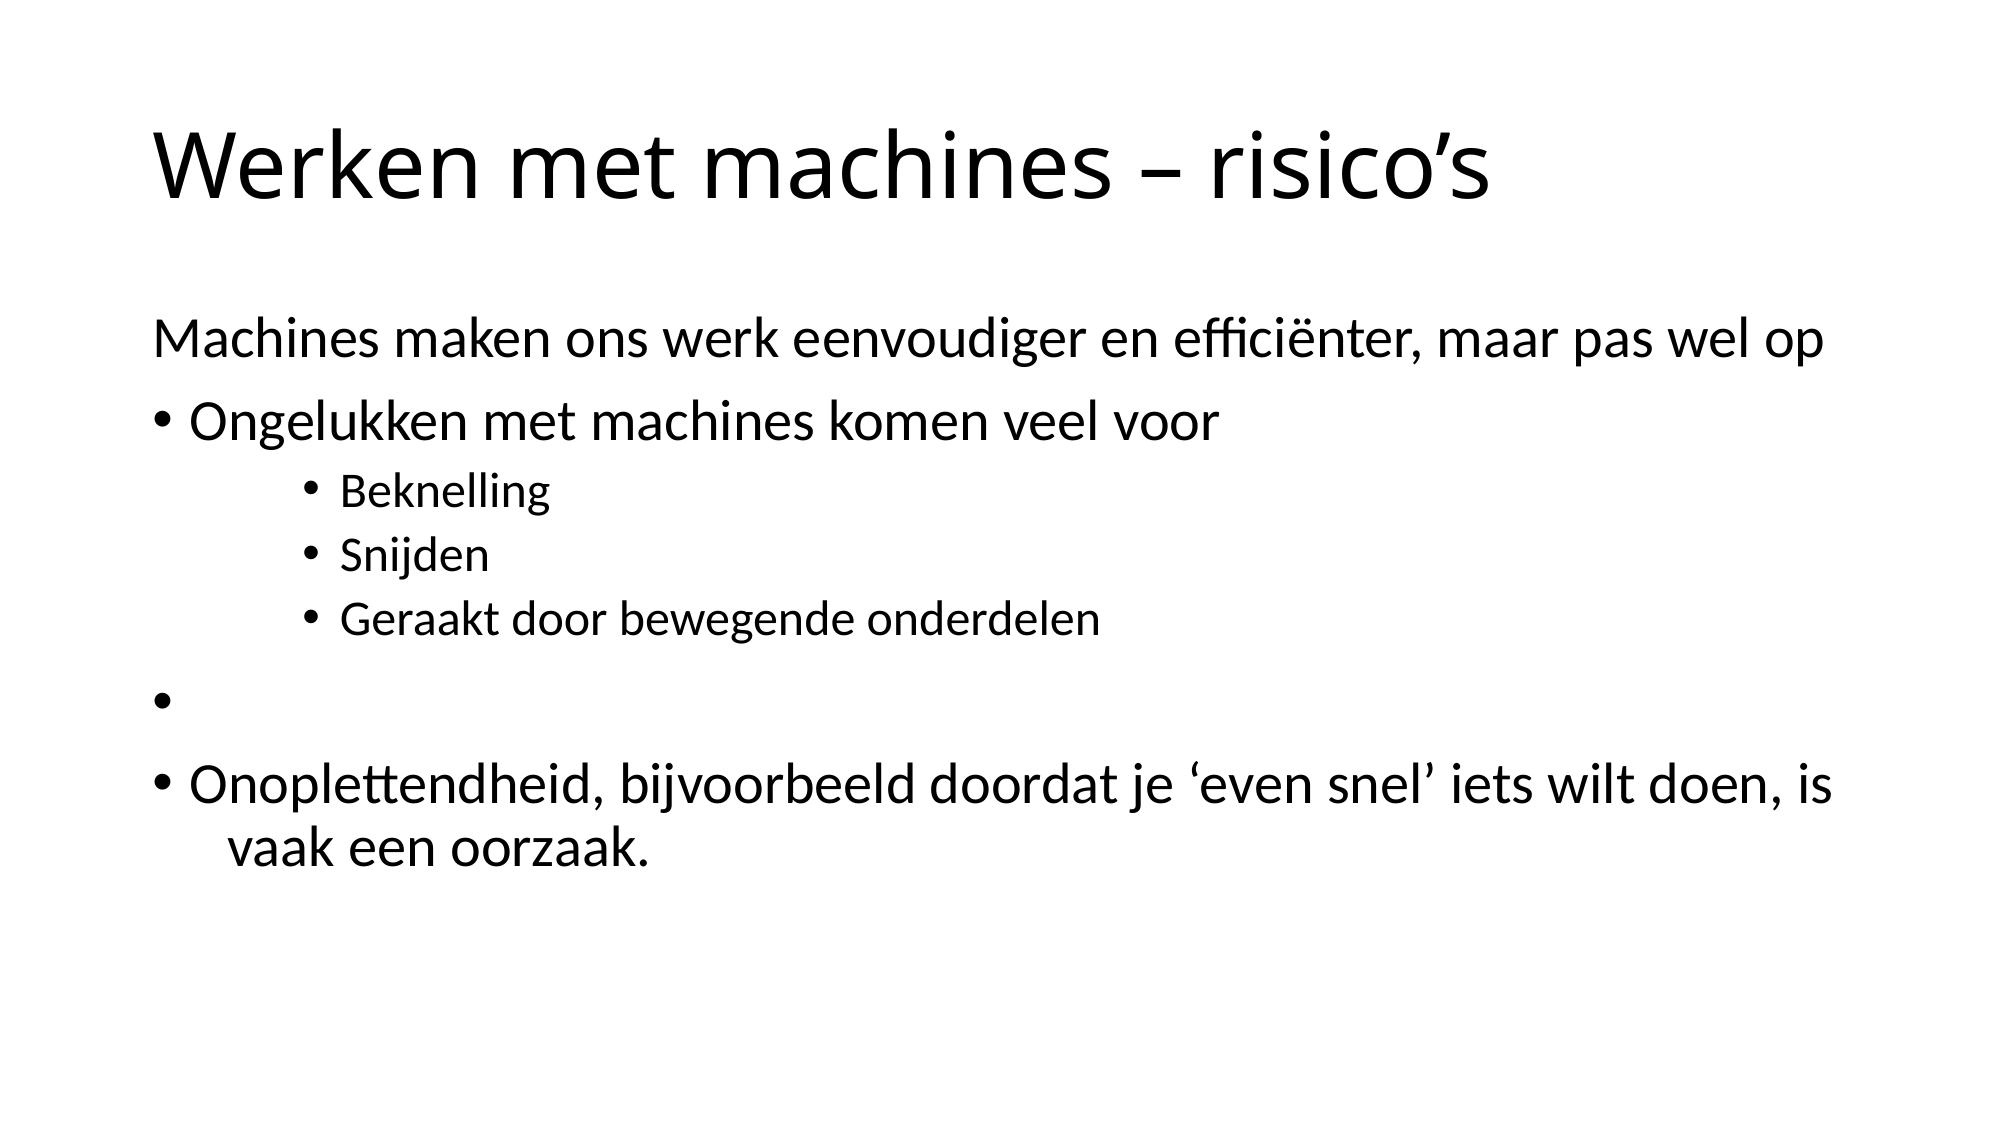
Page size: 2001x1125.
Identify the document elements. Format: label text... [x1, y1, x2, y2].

title Werken met machines – risico’s [137, 59, 1863, 278]
list Machines maken ons werk eenvoudiger en efficiënter, maar pas wel op Ongelukken met machines komen veel voor Beknelling Snijden Geraakt door bewegende onderdelen Onoplettendheid, bijvoorbeeld doordat je ‘even snel’ iets wilt doen, is vaak een oorzaak. [137, 299, 1863, 1014]
